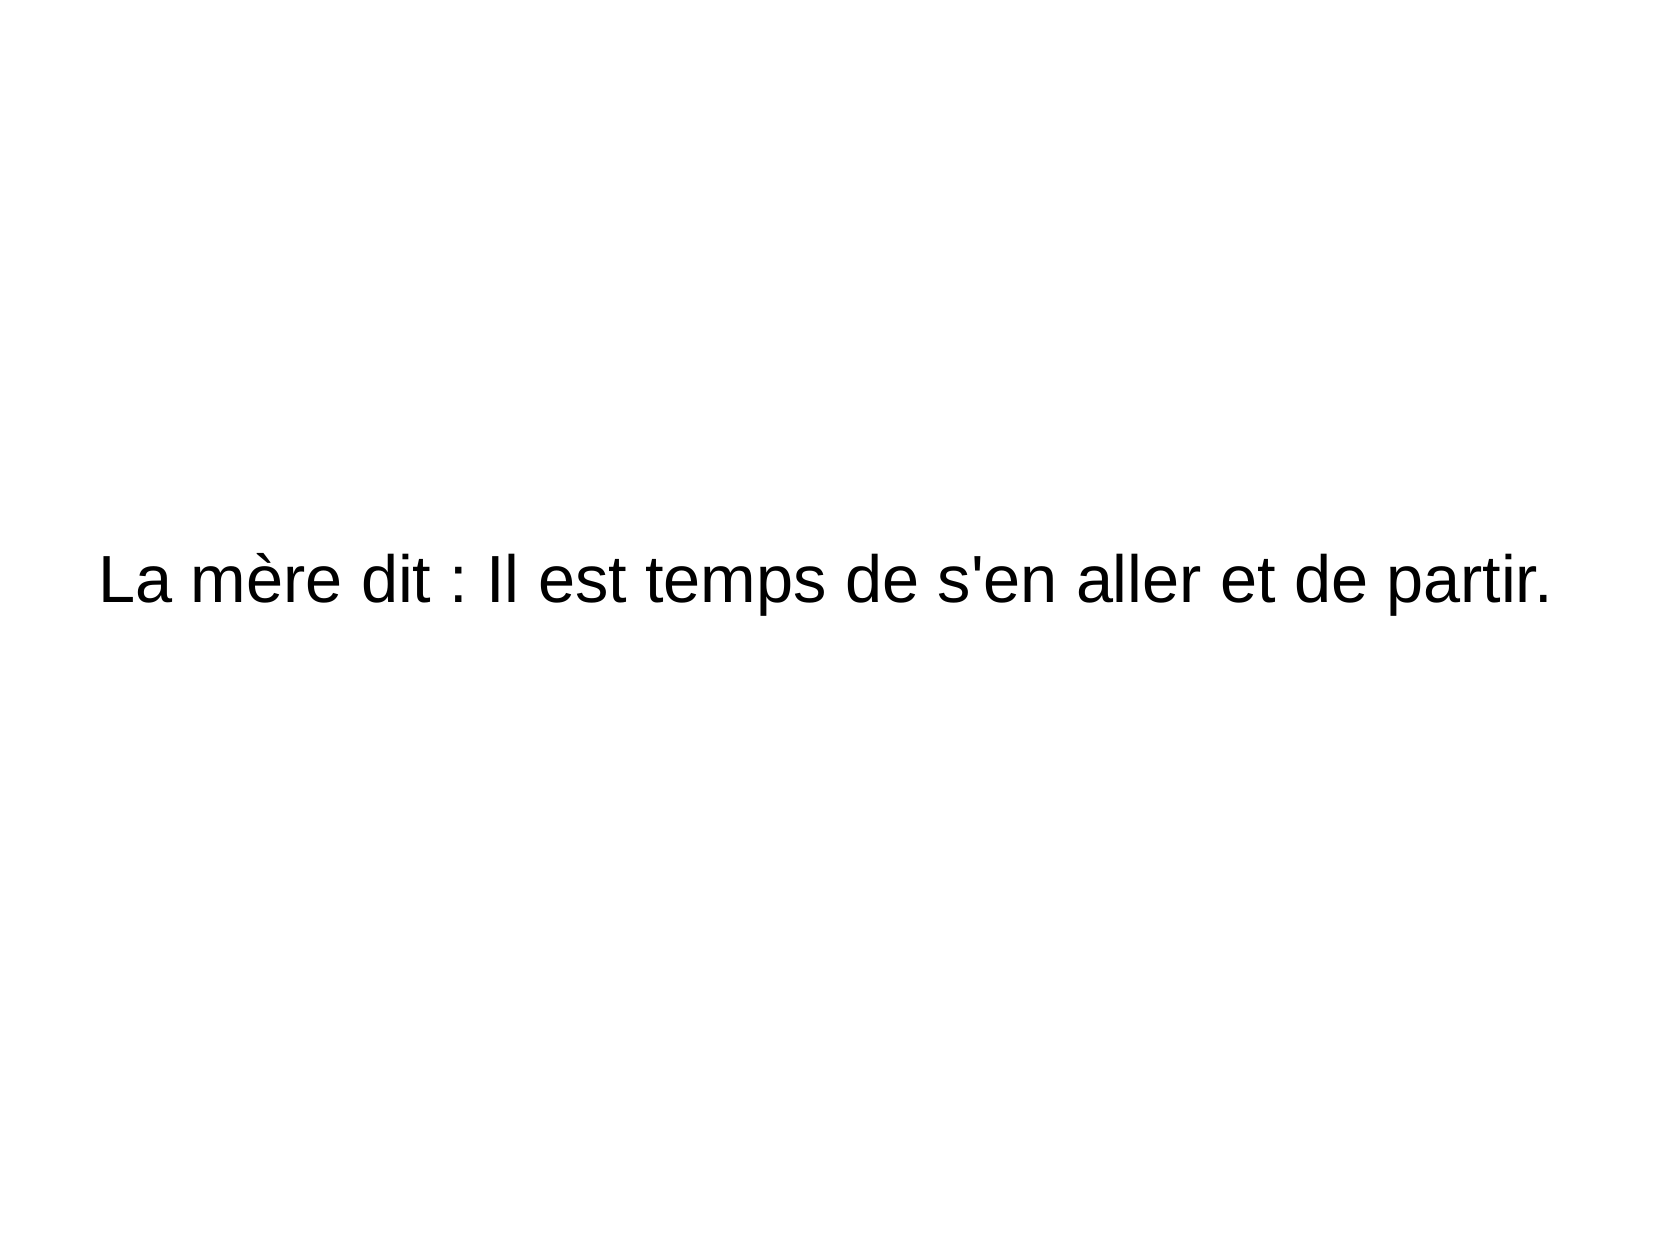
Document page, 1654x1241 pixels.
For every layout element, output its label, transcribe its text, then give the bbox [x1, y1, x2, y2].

subtitle La mère dit : Il est temps de s'en aller et de partir. [82, 56, 1571, 1102]
